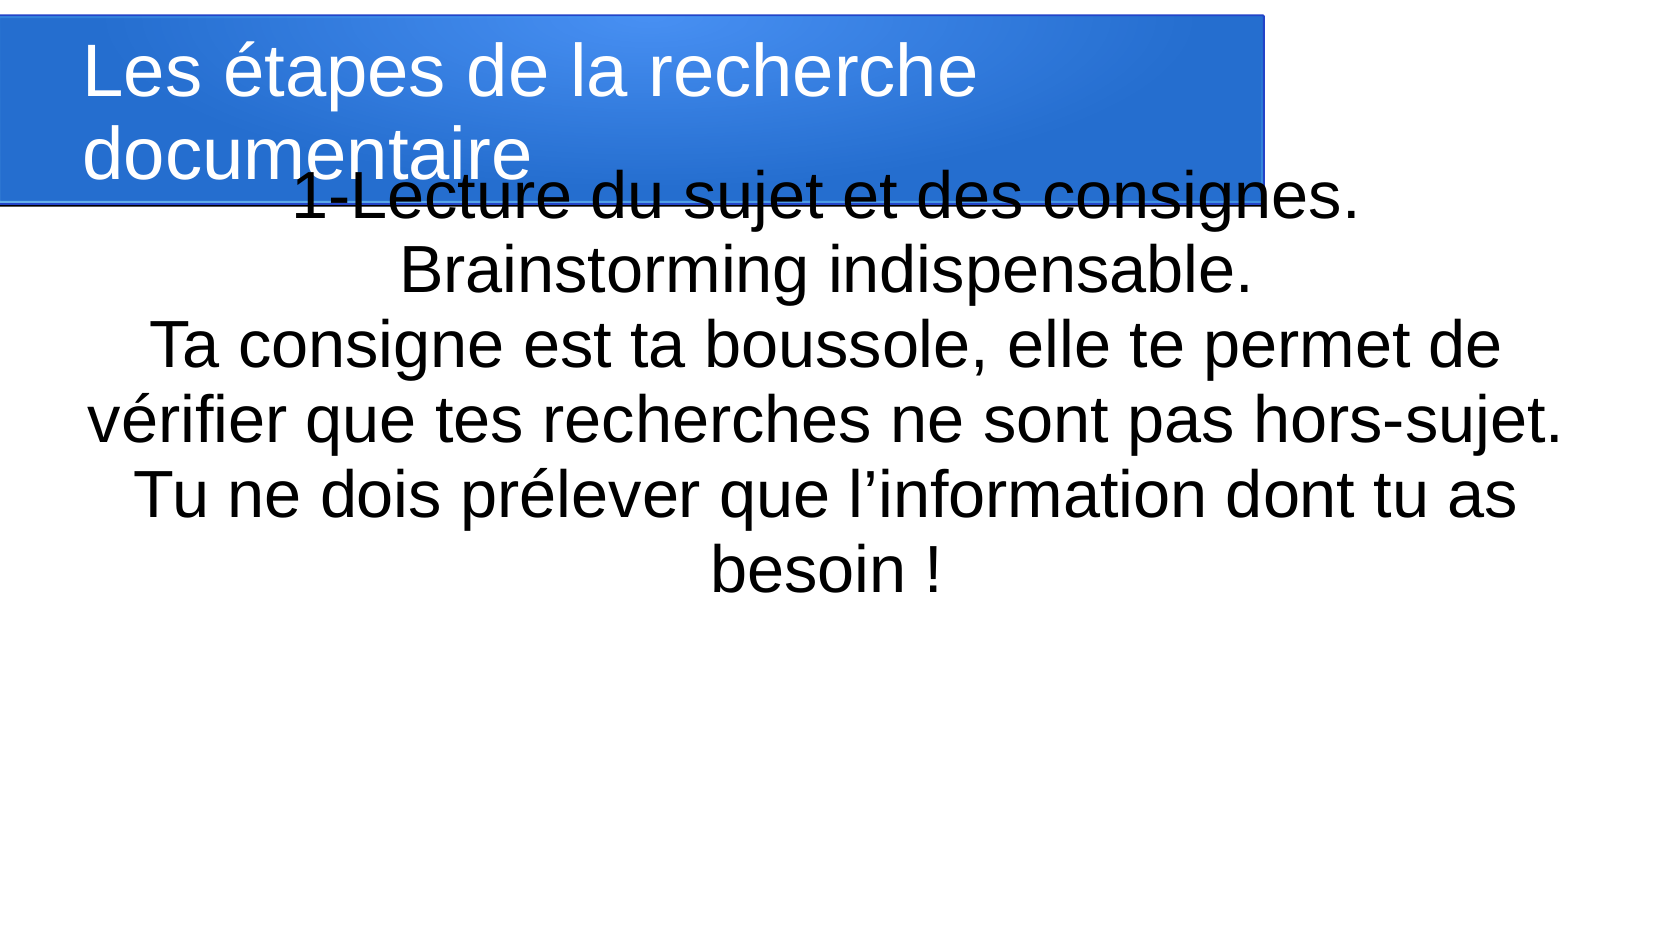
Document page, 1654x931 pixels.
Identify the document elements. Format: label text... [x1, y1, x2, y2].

subtitle 1-Lecture du sujet et des consignes. Brainstorming indispensable. Ta consigne est ta boussole, elle te permet de vérifier que tes recherches ne sont pas hors-sujet. Tu ne dois prélever que l’information dont tu as besoin ! [82, 157, 1571, 831]
title Les étapes de la recherche documentaire [82, 29, 1235, 157]
